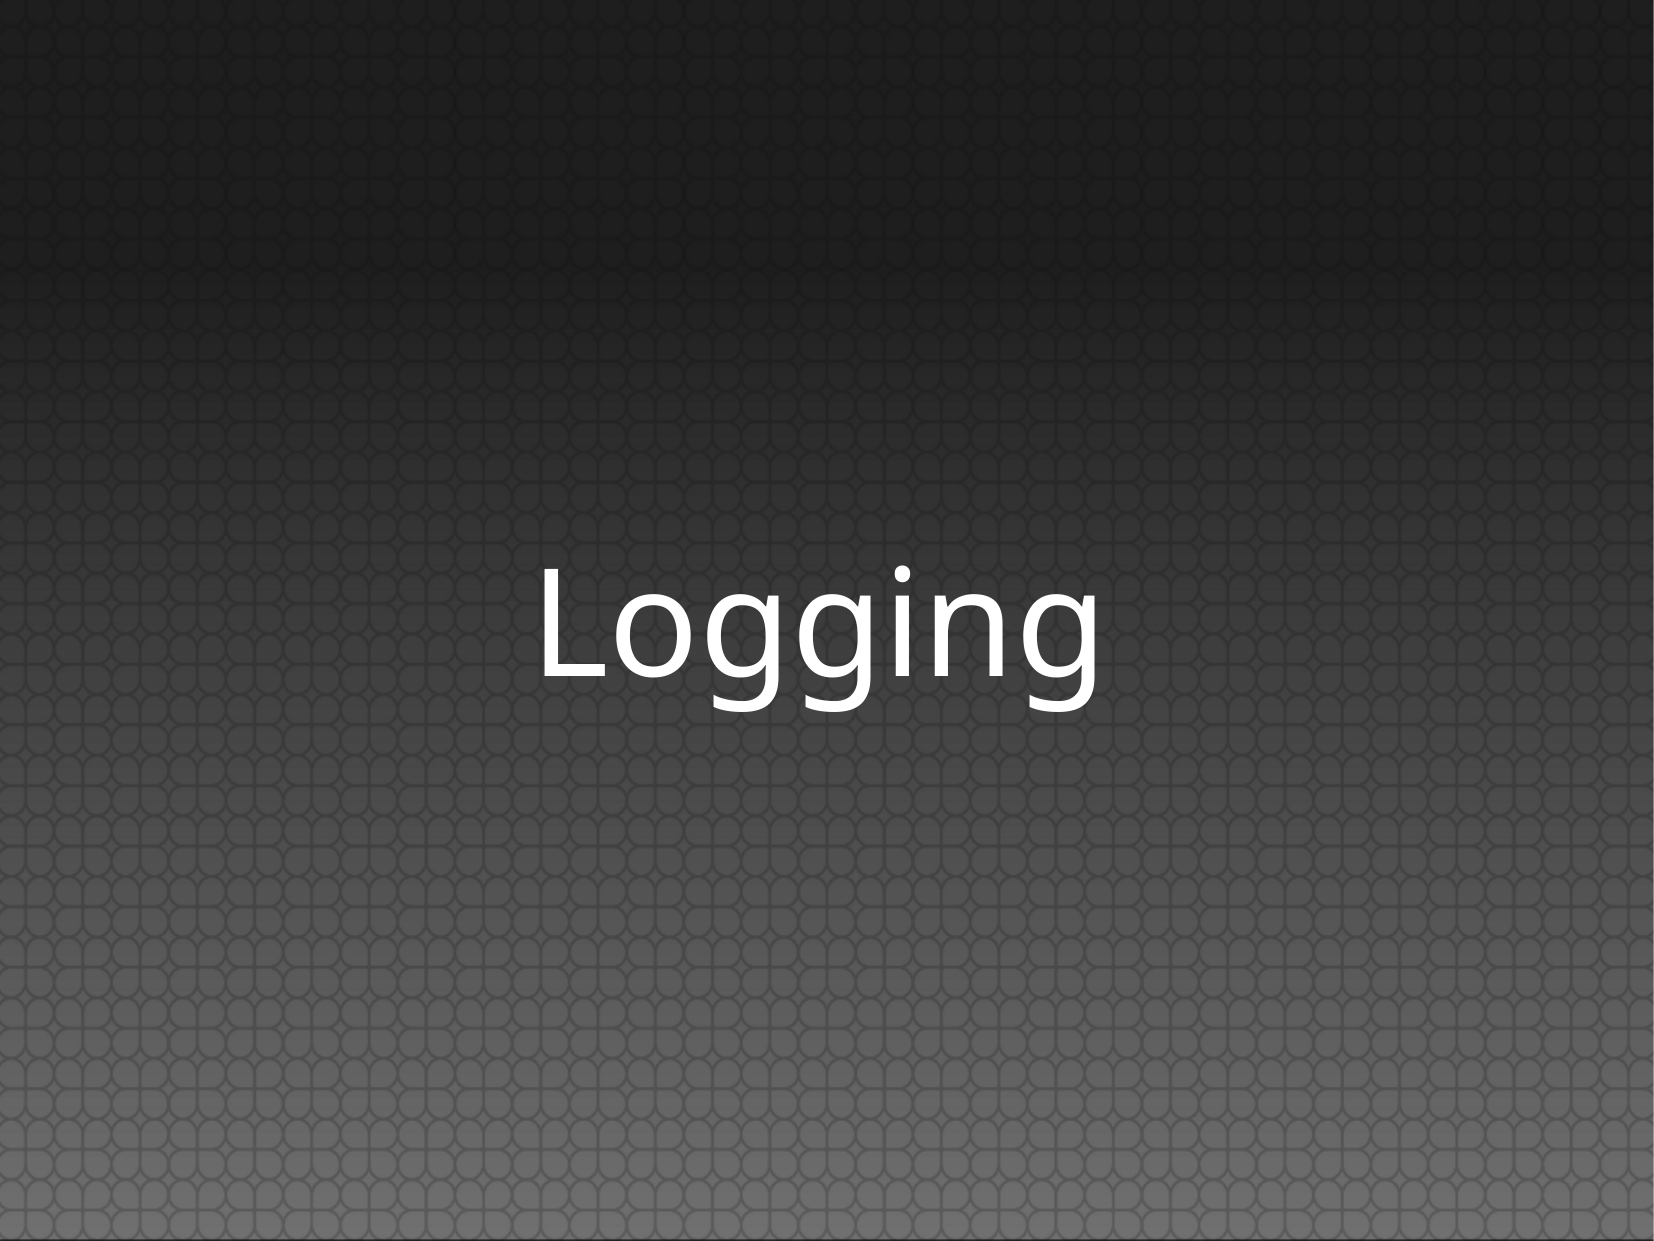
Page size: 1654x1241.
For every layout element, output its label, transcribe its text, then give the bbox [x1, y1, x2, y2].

picture [0, 0, 1654, 1241]
title Logging [75, 525, 1564, 713]
